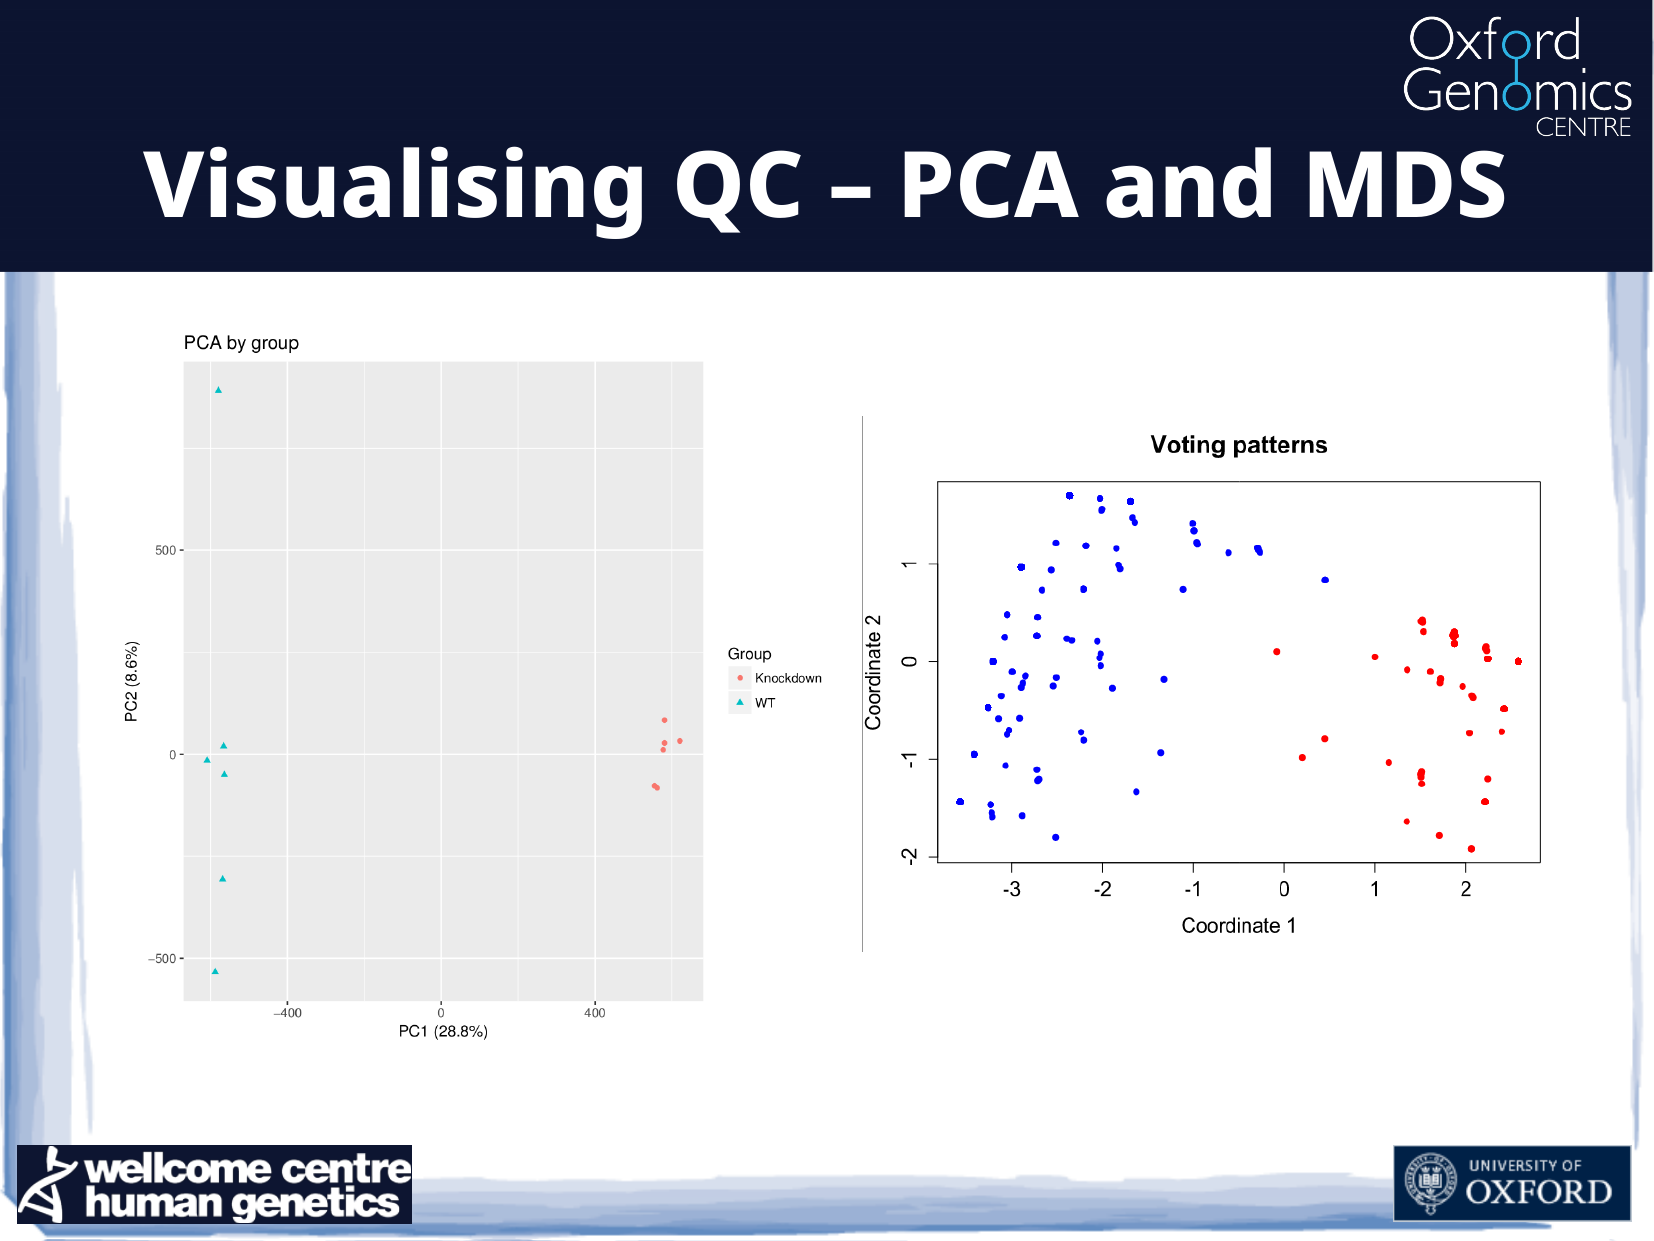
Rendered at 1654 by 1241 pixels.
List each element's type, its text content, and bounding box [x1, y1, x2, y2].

picture [0, 0, 1654, 1241]
title Visualising QC – PCA and MDS [82, 78, 1571, 287]
